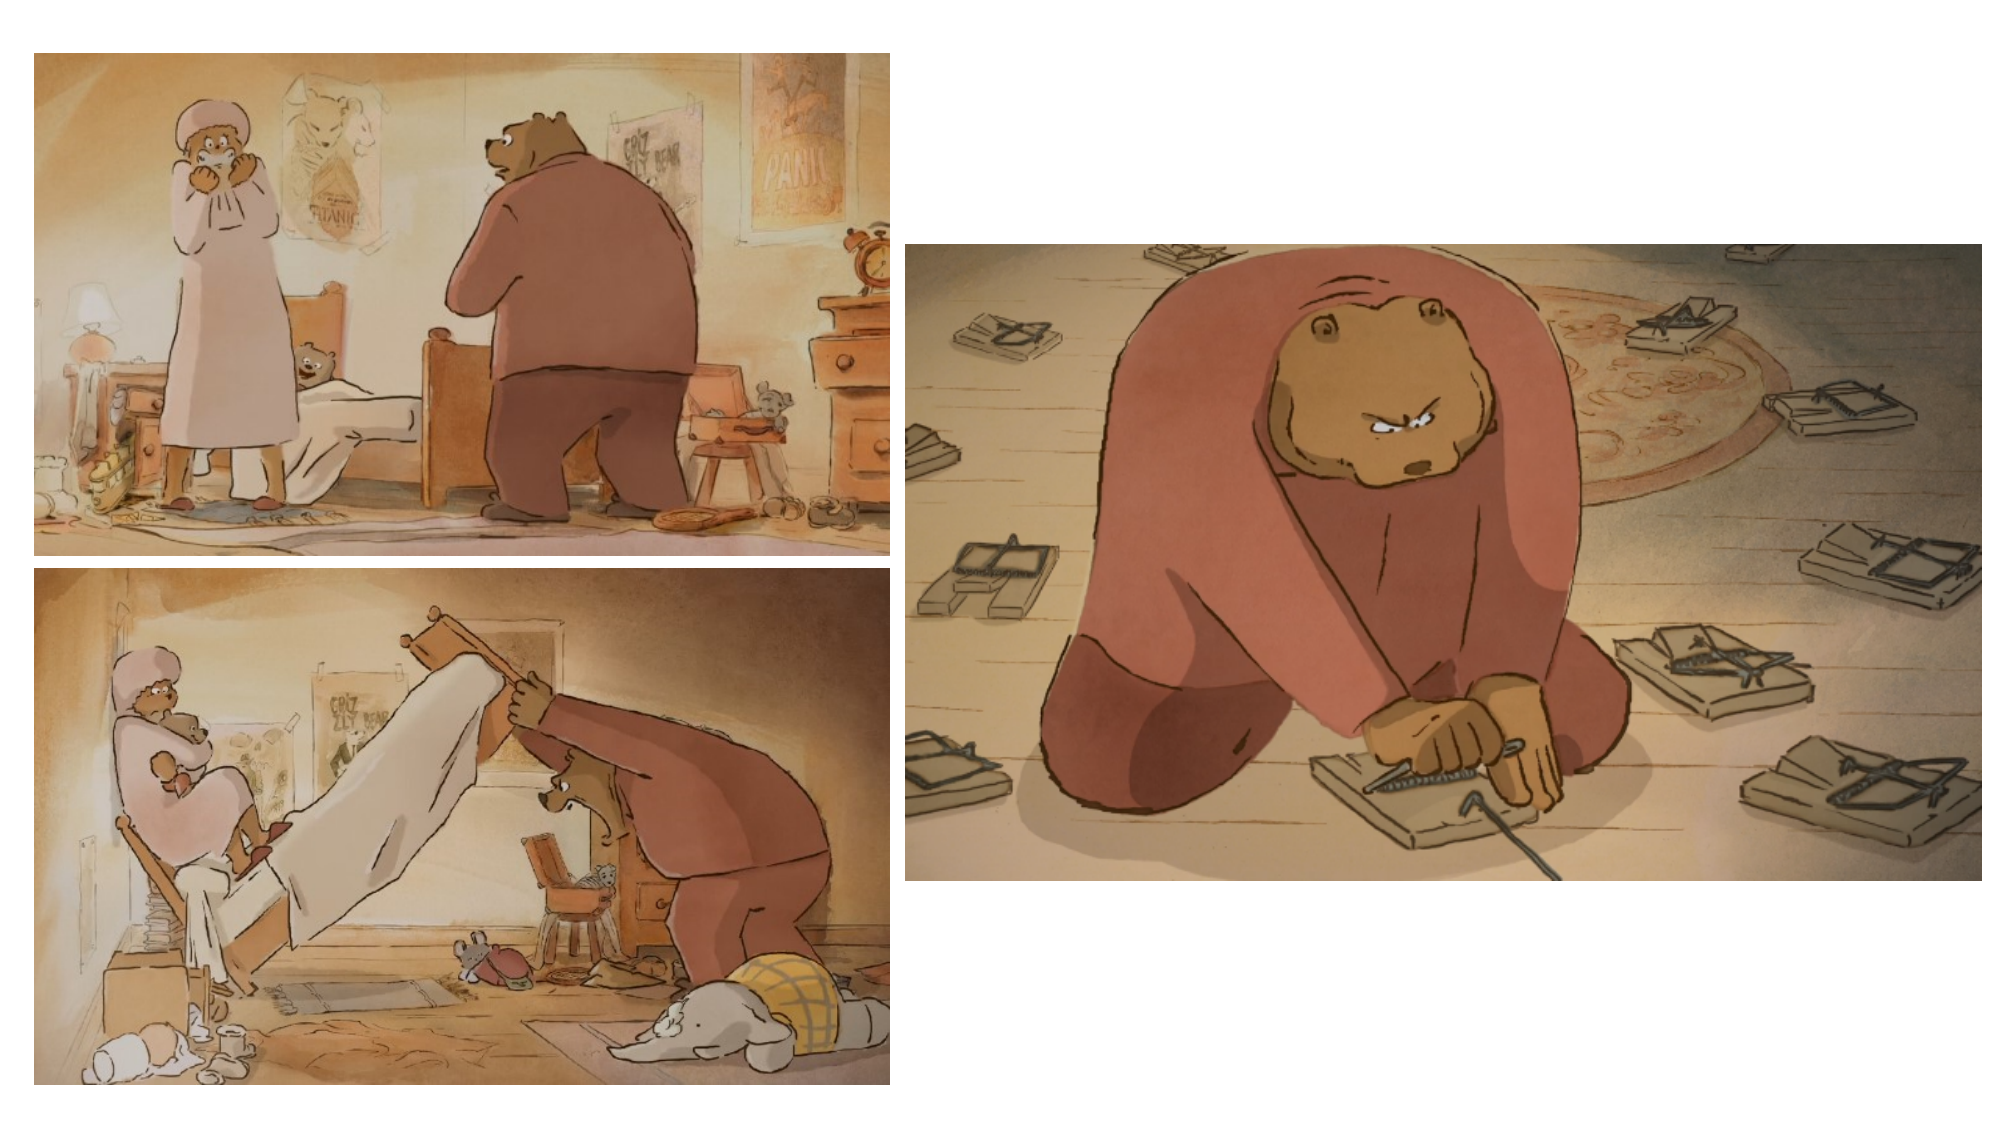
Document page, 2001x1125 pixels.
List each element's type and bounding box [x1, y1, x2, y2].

picture [905, 244, 1982, 881]
picture [34, 568, 890, 1085]
picture [34, 53, 890, 556]
